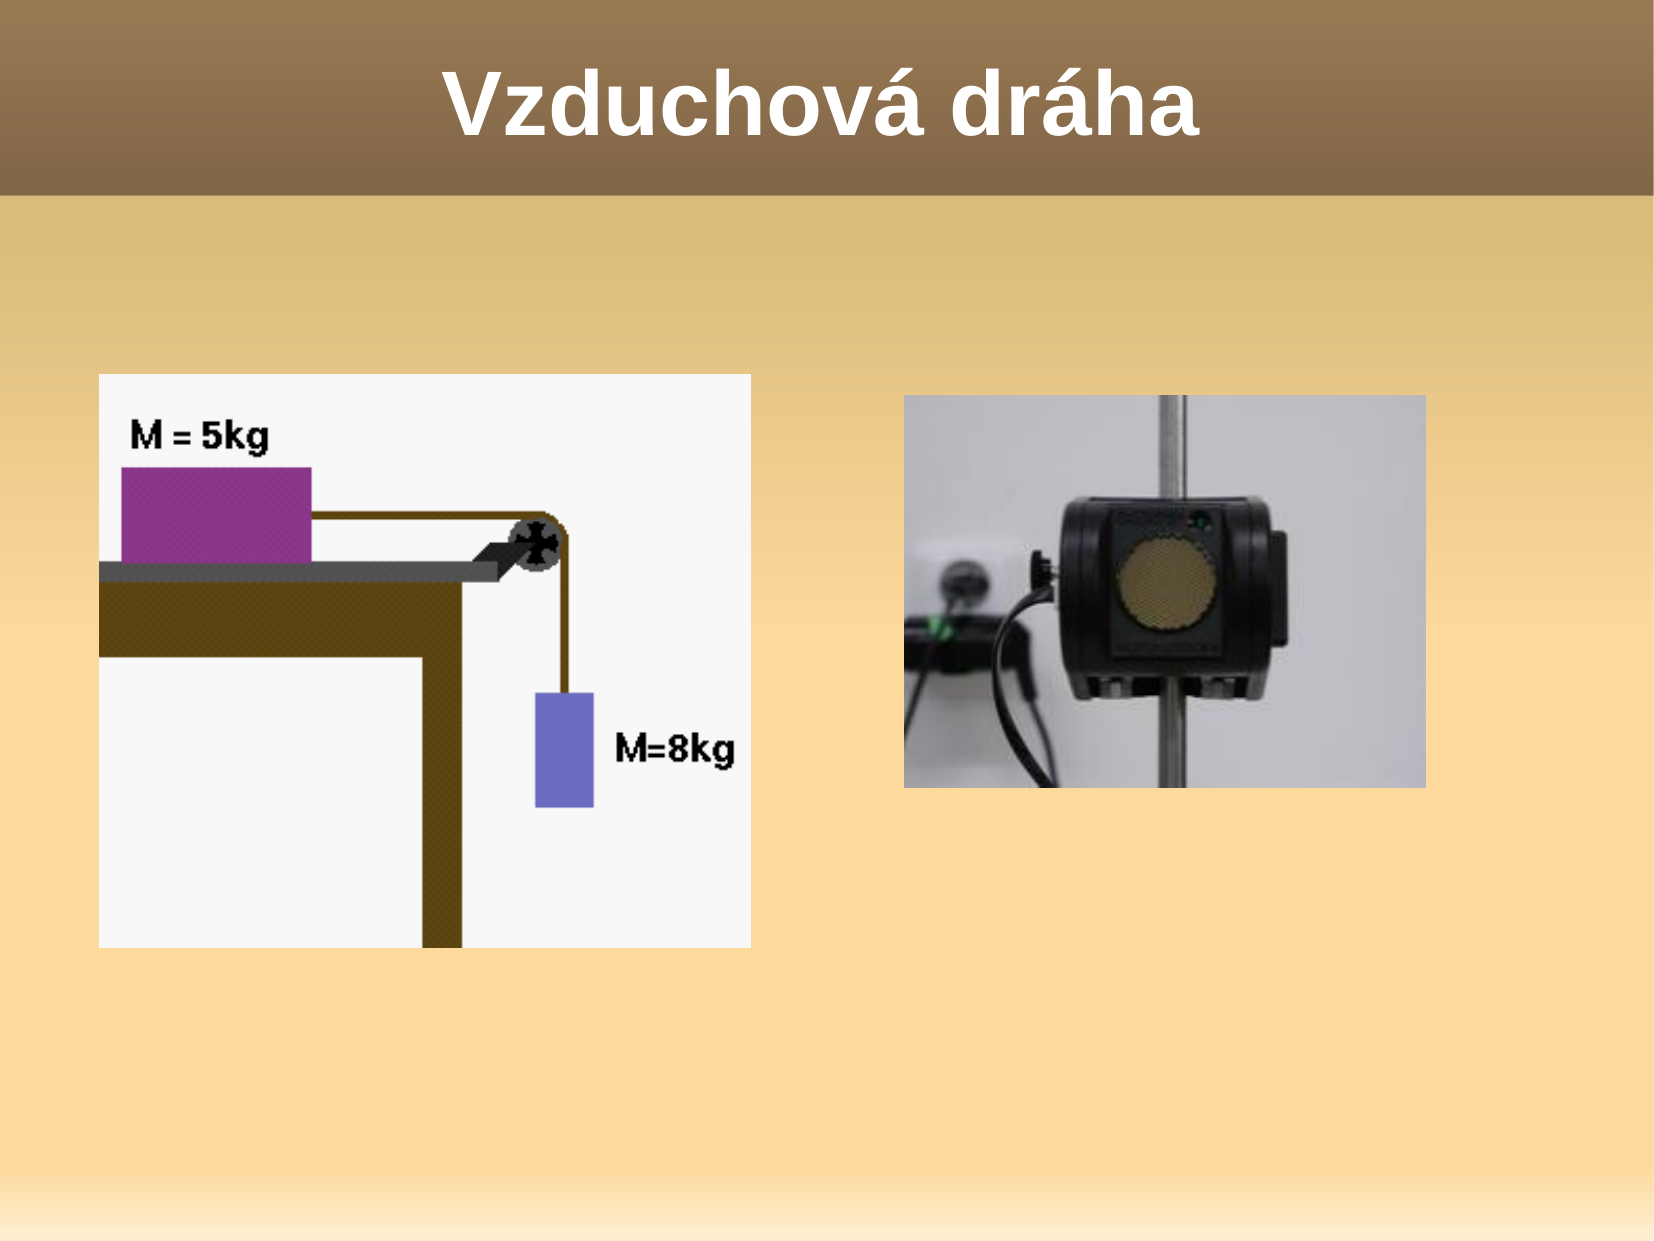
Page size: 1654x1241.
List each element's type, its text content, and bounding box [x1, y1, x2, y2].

picture [0, 0, 1654, 1241]
title Vzduchová dráha [76, 0, 1565, 208]
